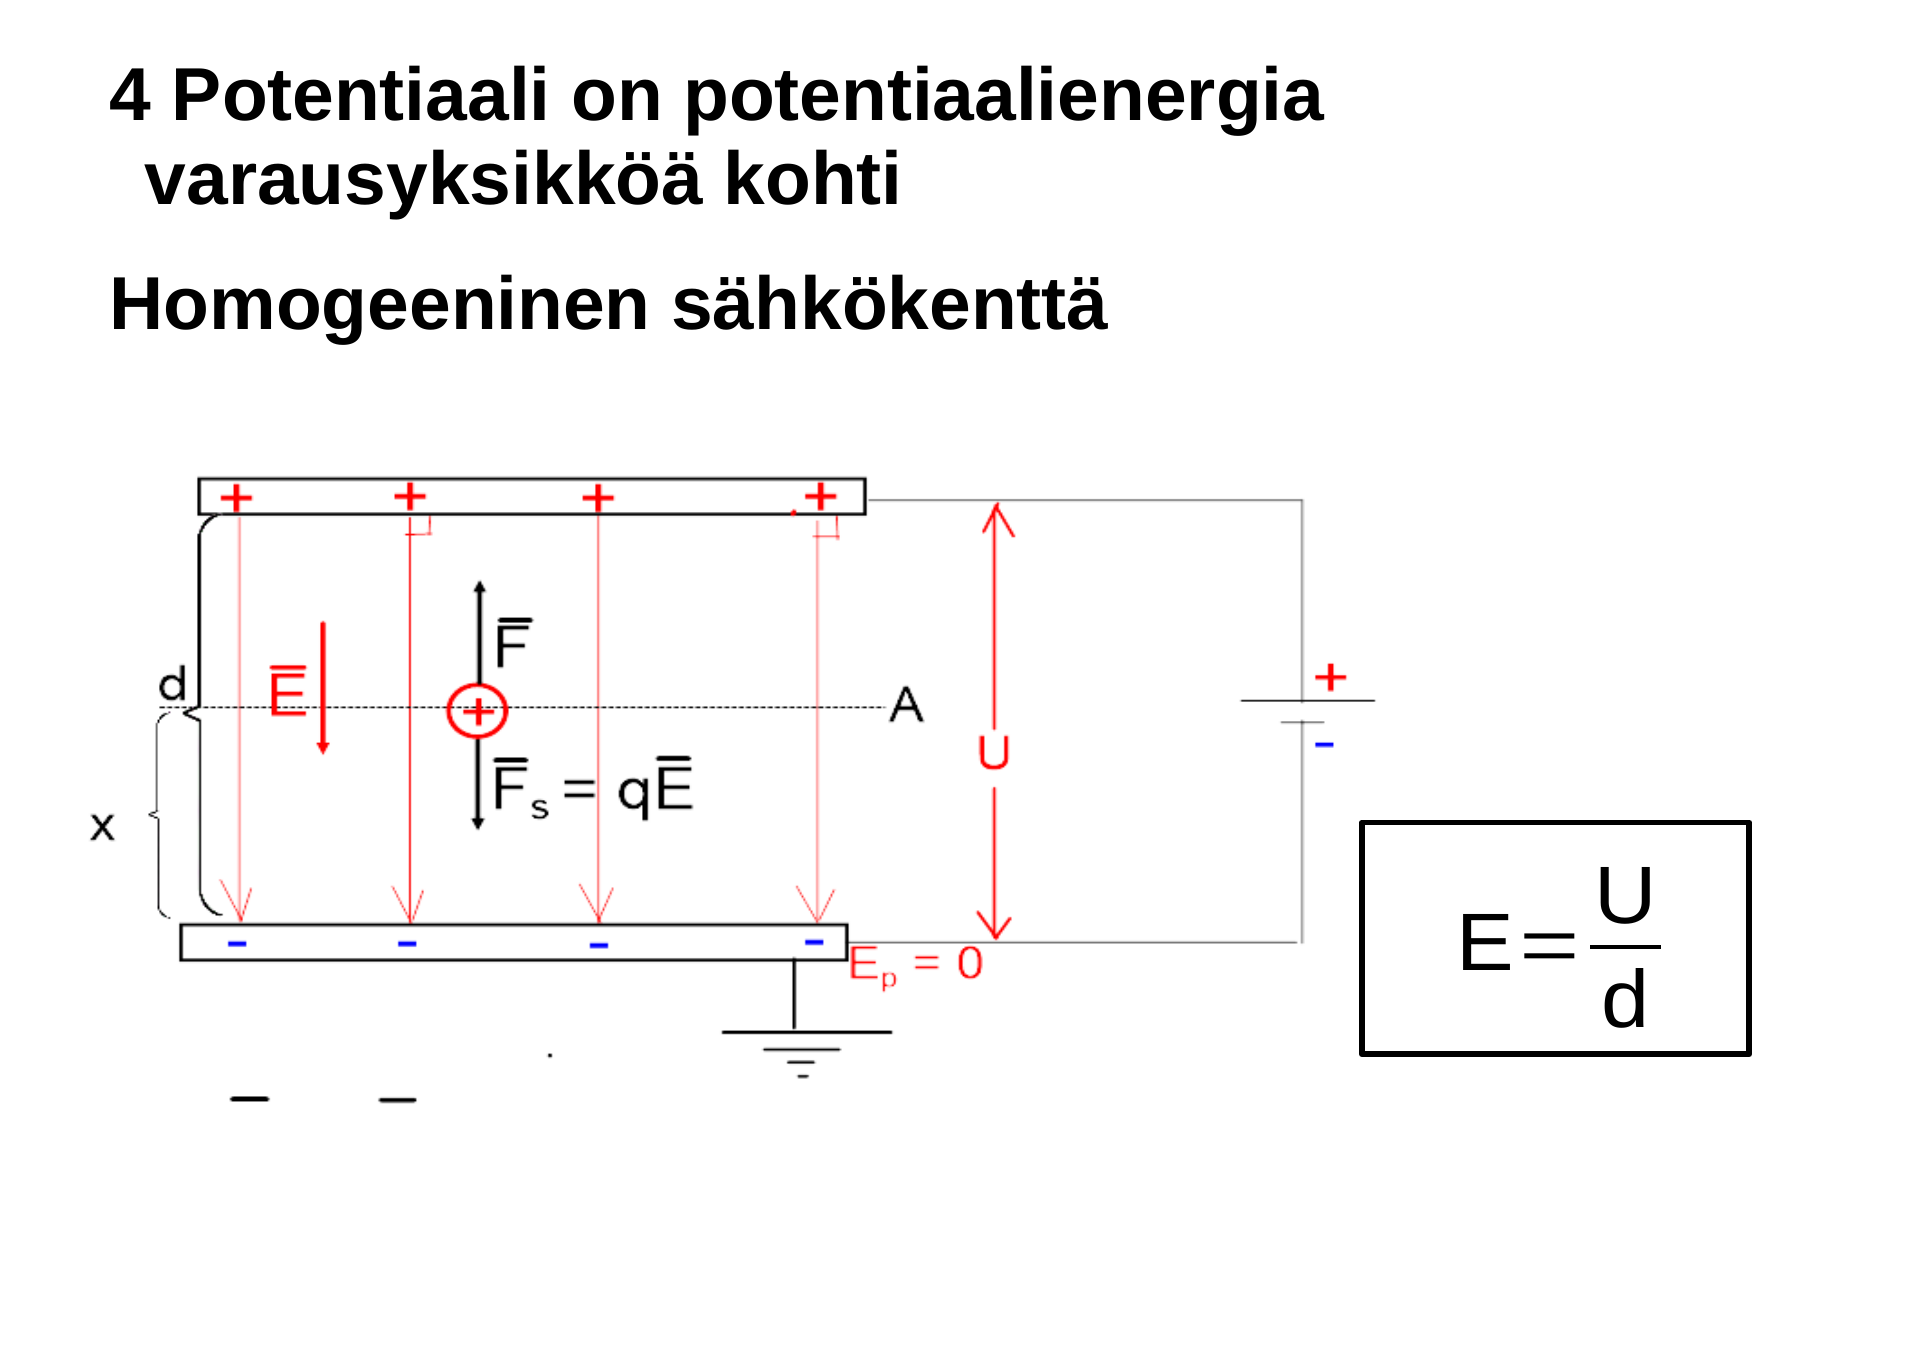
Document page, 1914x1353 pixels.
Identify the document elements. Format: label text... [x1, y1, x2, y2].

text_box [1361, 822, 1750, 1055]
picture [35, 411, 1408, 1108]
text_box 4 Potentiaali on potentiaalienergia varausyksikköä kohti Homogeeninen sähkökenttä [94, 41, 1764, 1340]
